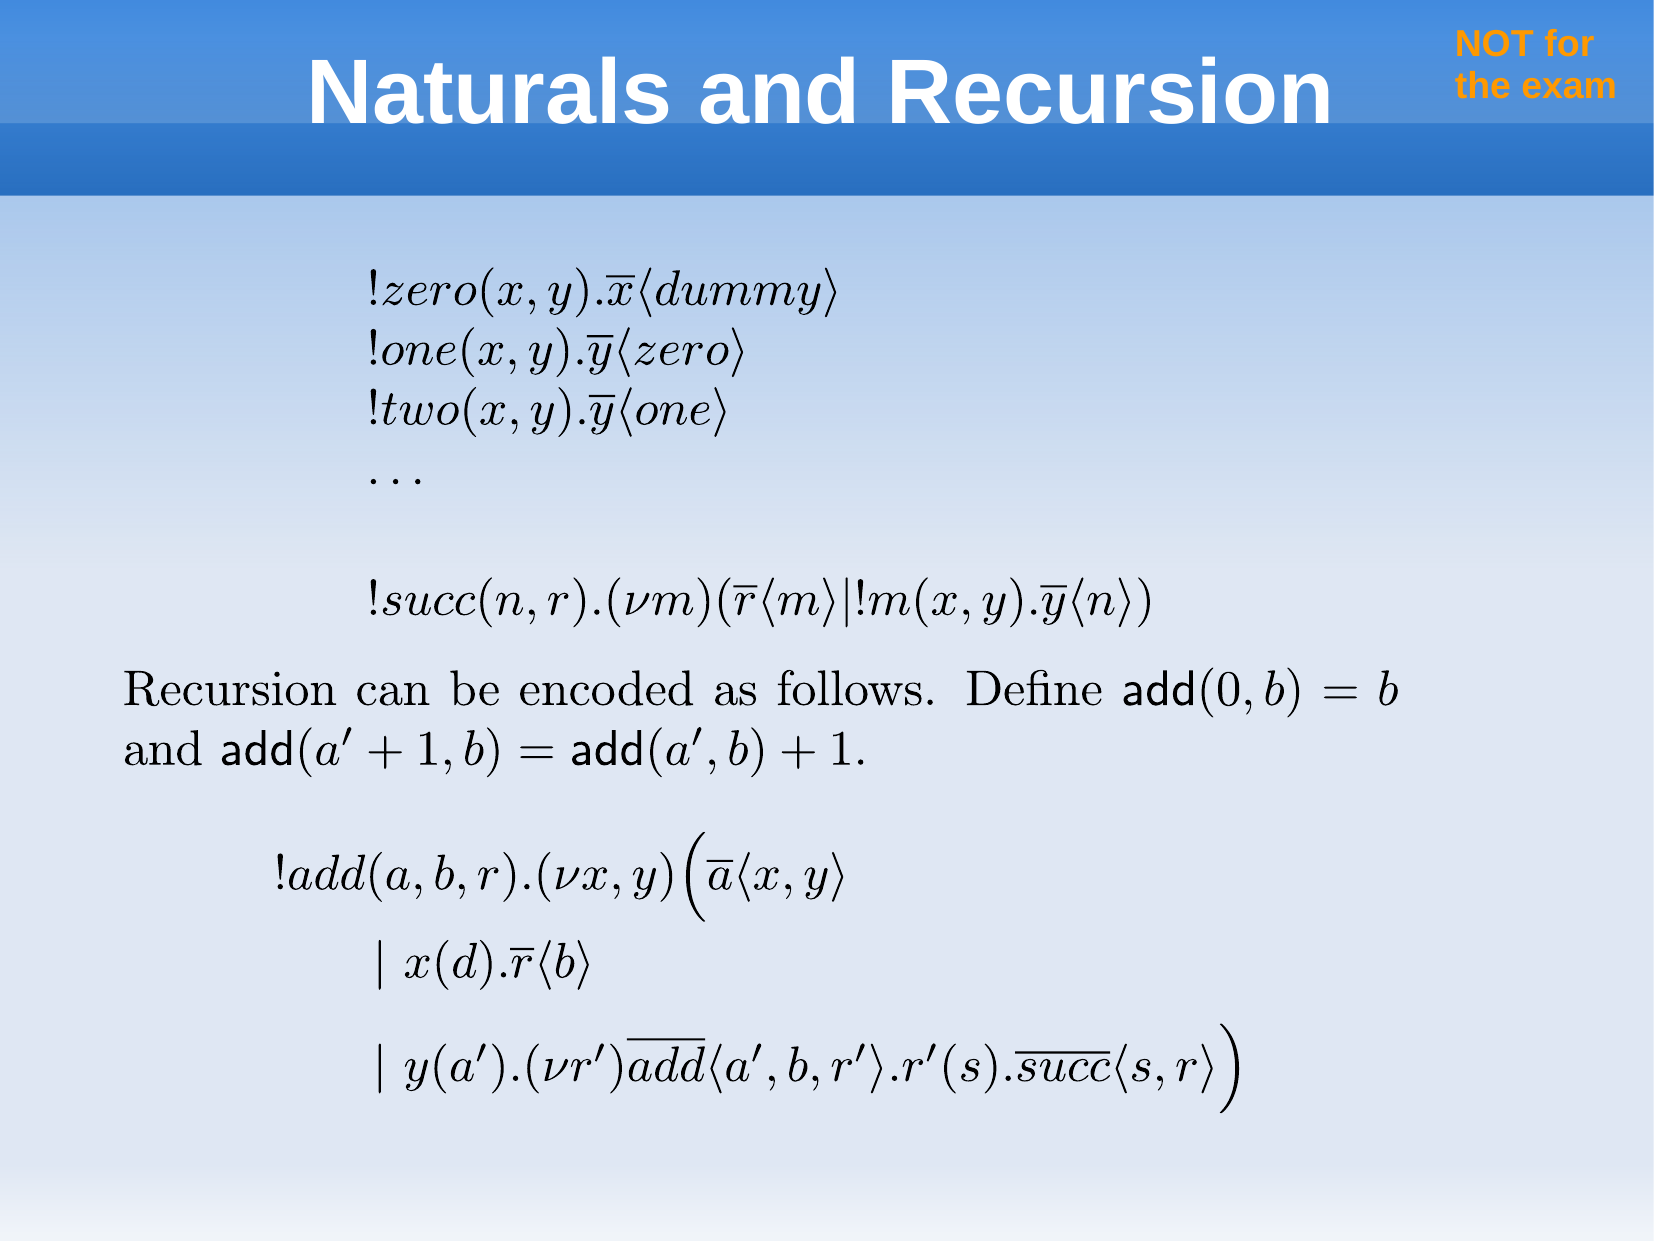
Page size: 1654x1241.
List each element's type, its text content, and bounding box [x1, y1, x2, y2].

picture [0, 0, 1654, 1241]
text_box [122, 267, 1399, 1114]
title Naturals and Recursion [76, 0, 1565, 188]
text_box NOT for the exam [1440, 15, 1632, 114]
